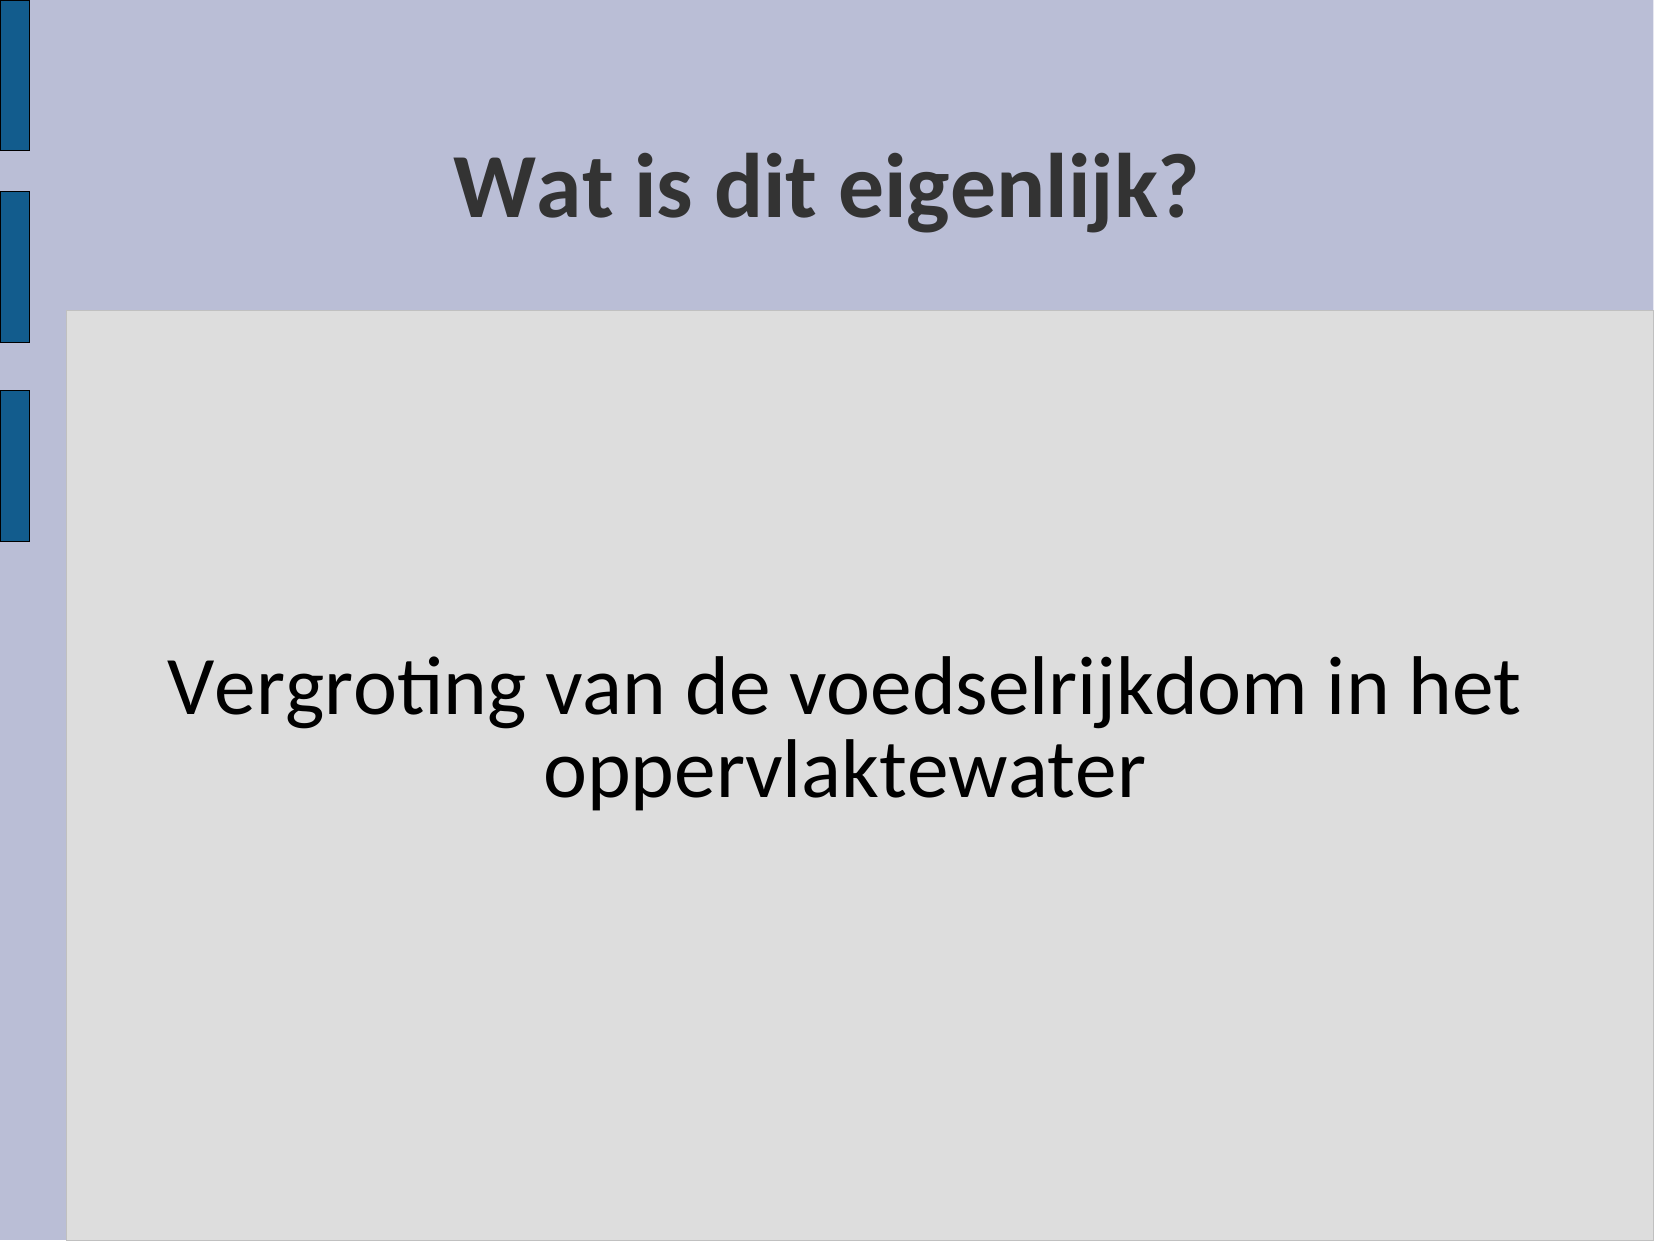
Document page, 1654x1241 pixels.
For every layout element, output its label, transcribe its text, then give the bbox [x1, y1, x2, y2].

subtitle Vergroting van de voedselrijkdom in het oppervlaktewater [121, 344, 1534, 1127]
title Wat is dit eigenlijk? [121, 91, 1534, 299]
